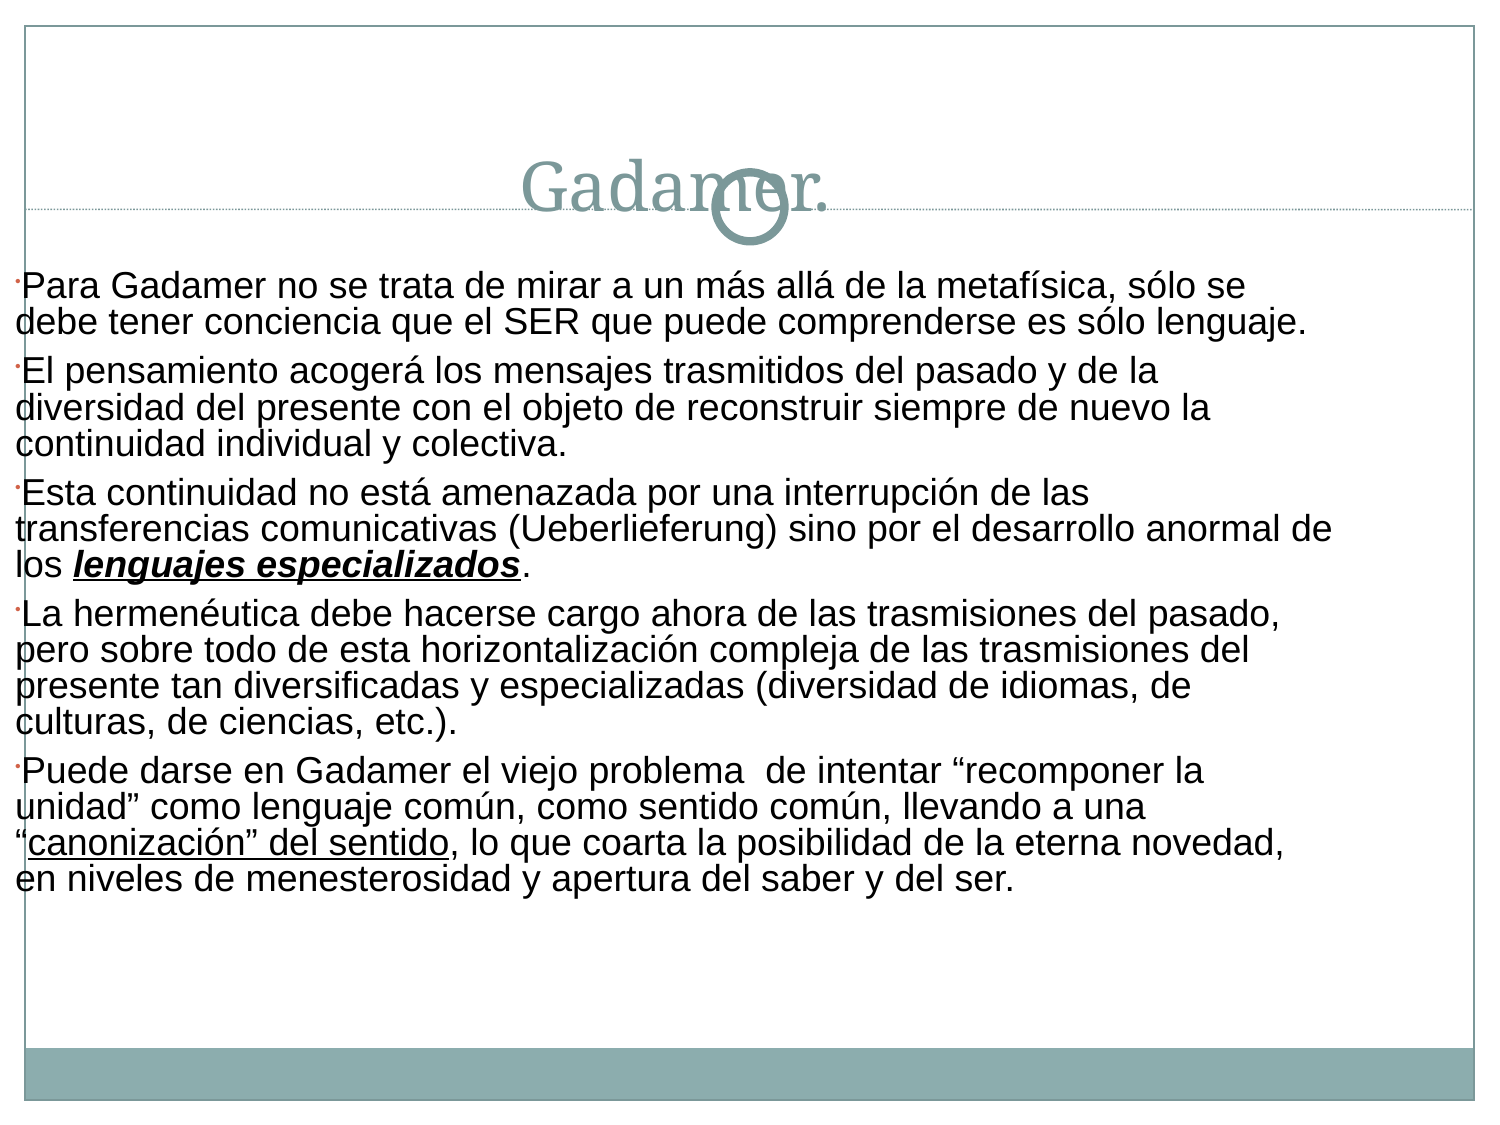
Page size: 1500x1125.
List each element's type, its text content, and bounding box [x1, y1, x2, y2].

list Para Gadamer no se trata de mirar a un más allá de la metafísica, sólo se debe tener conciencia que el SER que puede comprenderse es sólo lenguaje. El pensamiento acogerá los mensajes trasmitidos del pasado y de la diversidad del presente con el objeto de reconstruir siempre de nuevo la continuidad individual y colectiva. Esta continuidad no está amenazada por una interrupción de las transferencias comunicativas (Ueberlieferung) sino por el desarrollo anormal de los lenguajes especializados. La hermenéutica debe hacerse cargo ahora de las trasmisiones del pasado, pero sobre todo de esta horizontalización compleja de las trasmisiones del presente tan diversificadas y especializadas (diversidad de idiomas, de culturas, de ciencias, etc.). Puede darse en Gadamer el viejo problema de intentar “recomponer la unidad” como lenguaje común, como sentido común, llevando a una “canonización” del sentido, lo que coarta la posibilidad de la eterna novedad, en niveles de menesterosidad y apertura del saber y del ser. [0, 262, 1351, 1005]
title Gadamer. [0, 45, 1351, 233]
